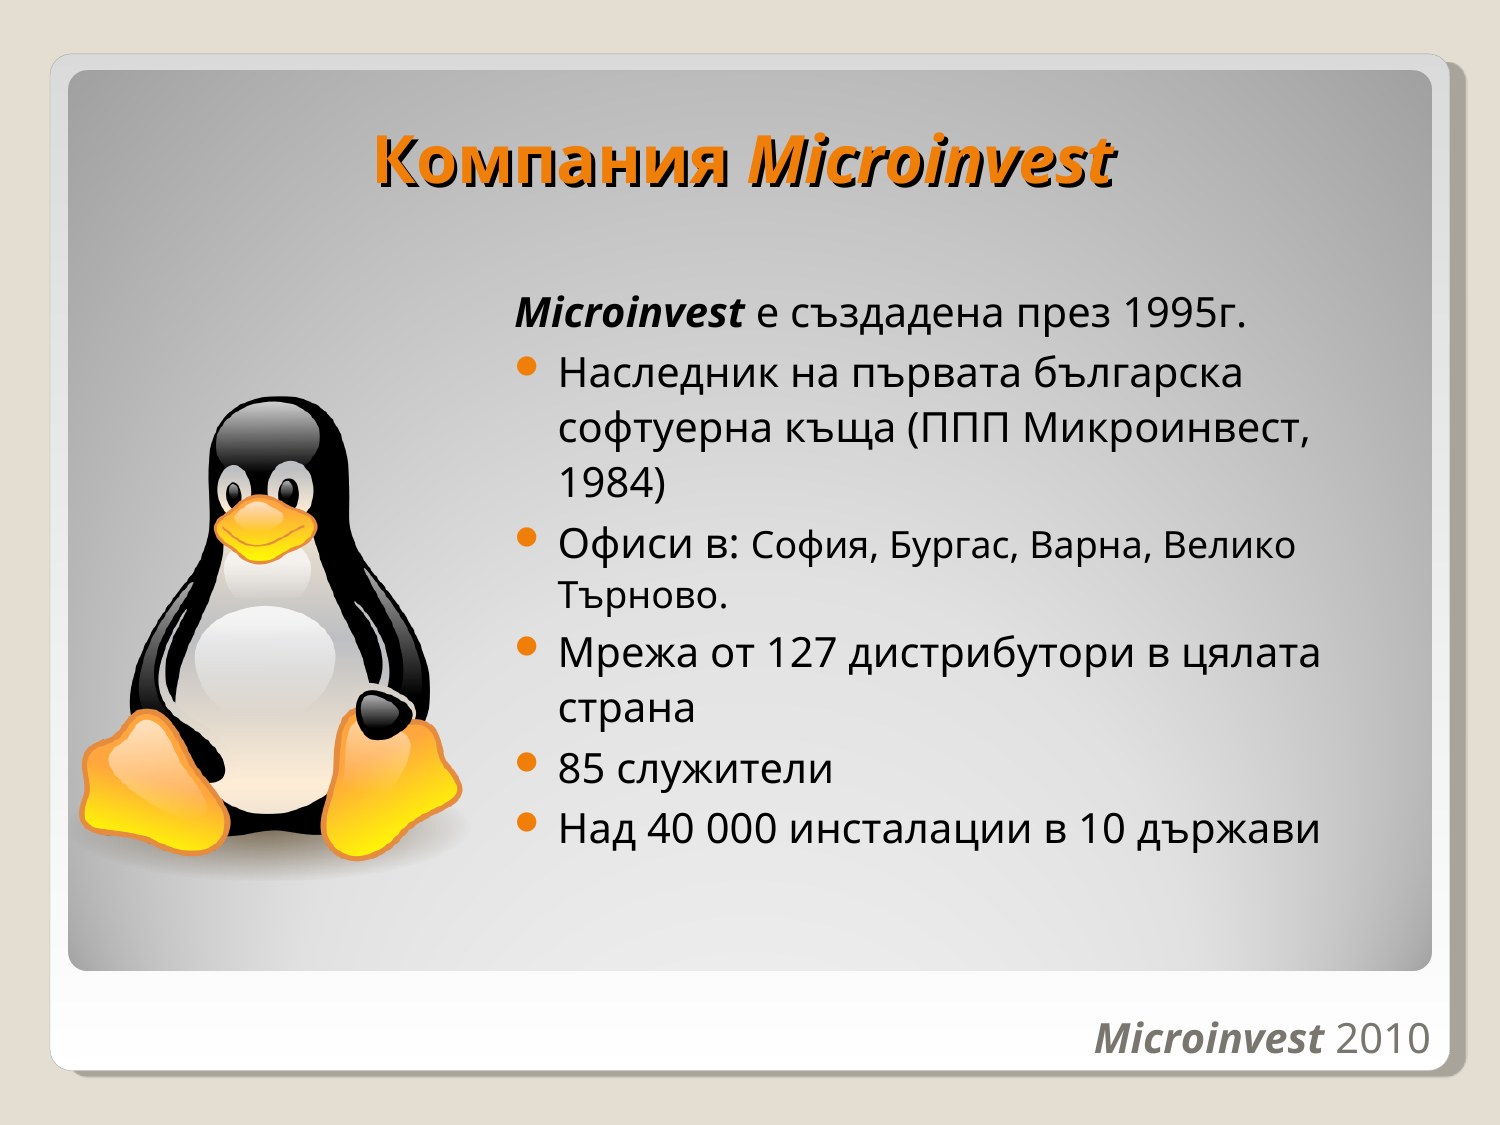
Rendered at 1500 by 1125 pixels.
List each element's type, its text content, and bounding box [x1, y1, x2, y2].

list Microinvest е създадена през 1995г. Наследник на първата българска софтуерна къща (ППП Микроинвест, 1984) Офиси в: София, Бургас, Варна, Велико Търново. Мрежа от 127 дистрибутори в цялата страна 85 служители Над 40 000 инсталации в 10 държави [484, 280, 1430, 1011]
text_box Microinvest 2010 [171, 1011, 1447, 1125]
title Компания Microinvest [123, 54, 1397, 205]
picture [48, 69, 1433, 972]
